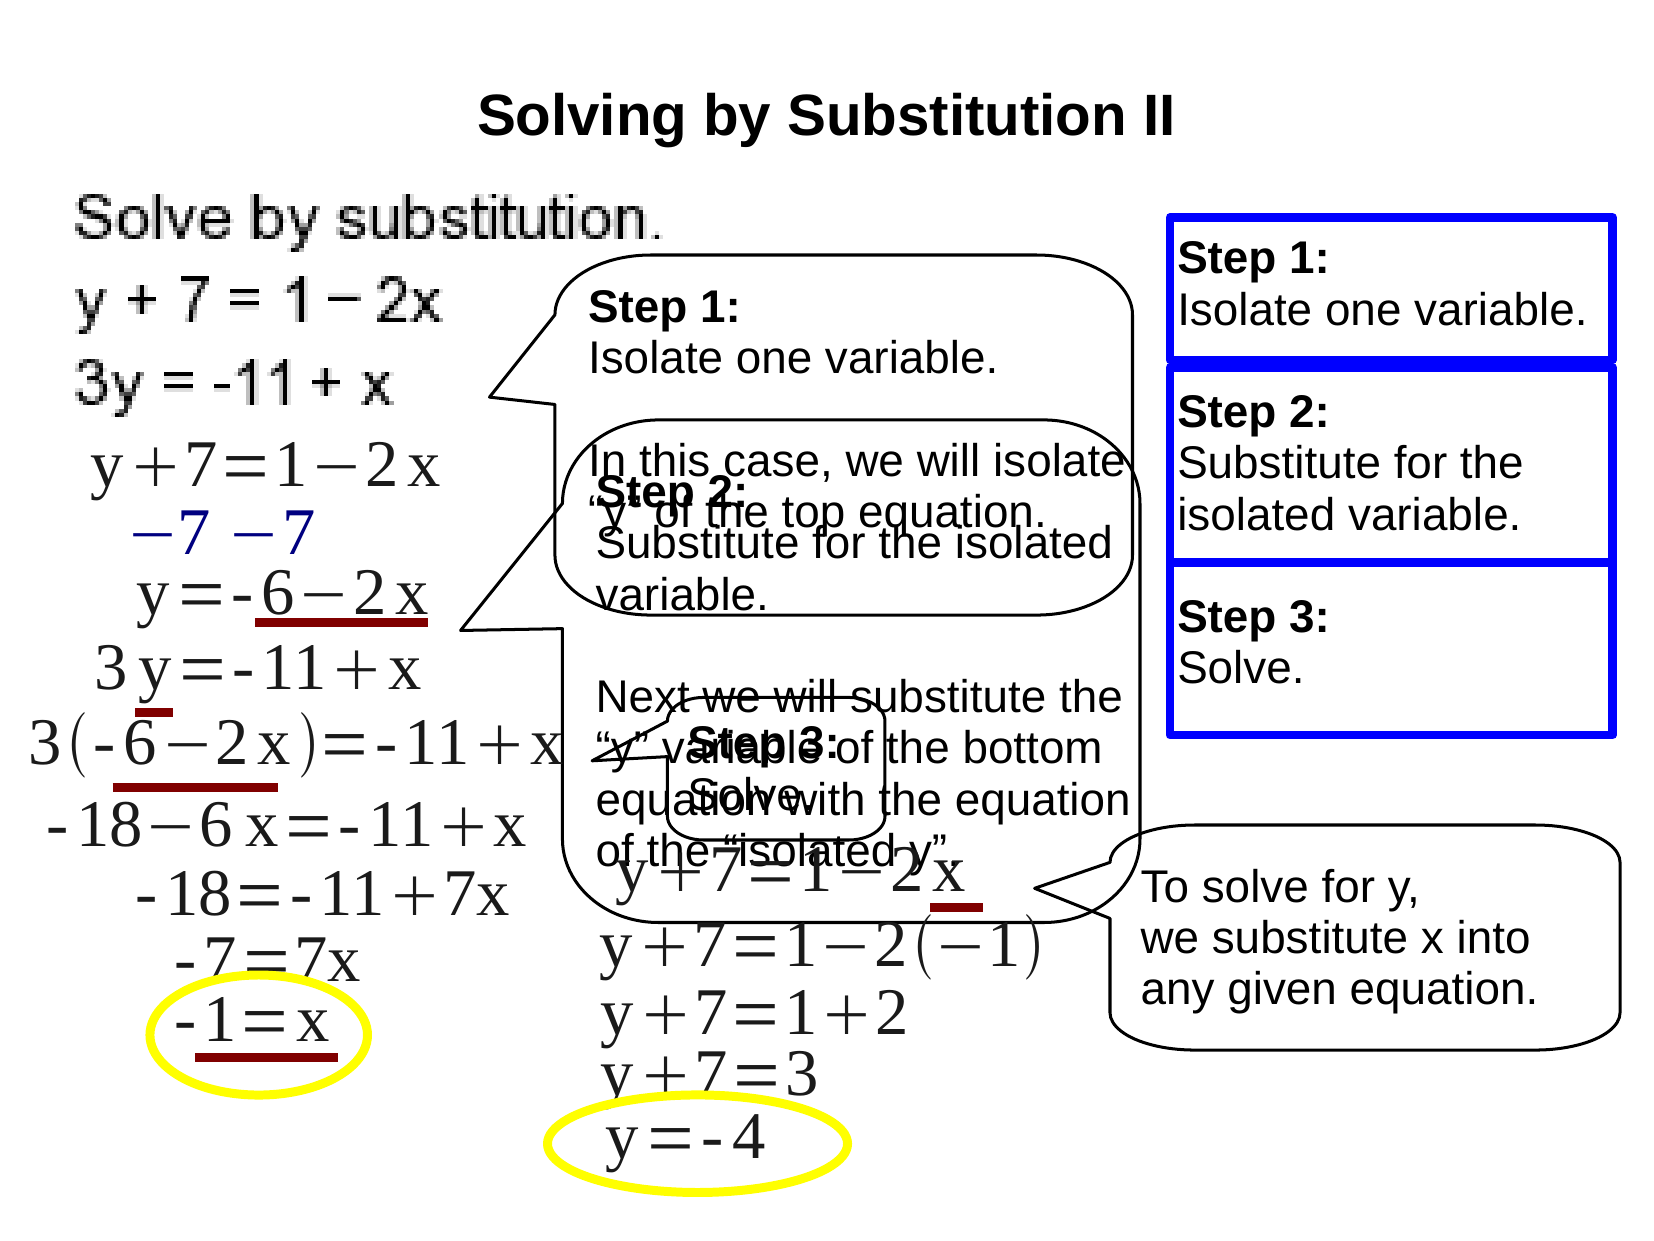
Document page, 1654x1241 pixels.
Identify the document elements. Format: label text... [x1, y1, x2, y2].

text_box Solving by Substitution II [296, 75, 1357, 220]
picture [75, 157, 893, 488]
text_box Step 1: Isolate one variable. Step 2: Substitute for the isolated variable. Step 3: Solve. [1174, 567, 1608, 731]
chart [591, 832, 1051, 1111]
text_box Step 1: Isolate one variable. Step 2: Substitute for the isolated variable. Step 3: Solve. [1162, 225, 1621, 855]
chart [597, 1100, 790, 1173]
chart [166, 980, 336, 1057]
text_box To solve for y, we substitute x into any given equation. [1034, 825, 1621, 1051]
chart [38, 787, 534, 997]
chart [88, 630, 428, 704]
text_box Step 1: Isolate one variable. In this case, we will isolate “y” of the top equation. [489, 255, 1133, 512]
text_box Step 1: Isolate one variable. Step 2: Substitute for the isolated variable. Step 3: Solve. [1174, 225, 1608, 356]
text_box Step 1: Isolate one variable. Step 2: Substitute for the isolated variable. Step 3: Solve. [1174, 372, 1608, 558]
text_box Step 2: Substitute for the isolated variable. Next we will substitute the “y” variable of the bottom equation with the equation of the “isolated y”. [460, 419, 1141, 923]
chart [22, 705, 571, 782]
chart [82, 427, 448, 629]
text_box Step 3: Solve. [592, 697, 886, 832]
